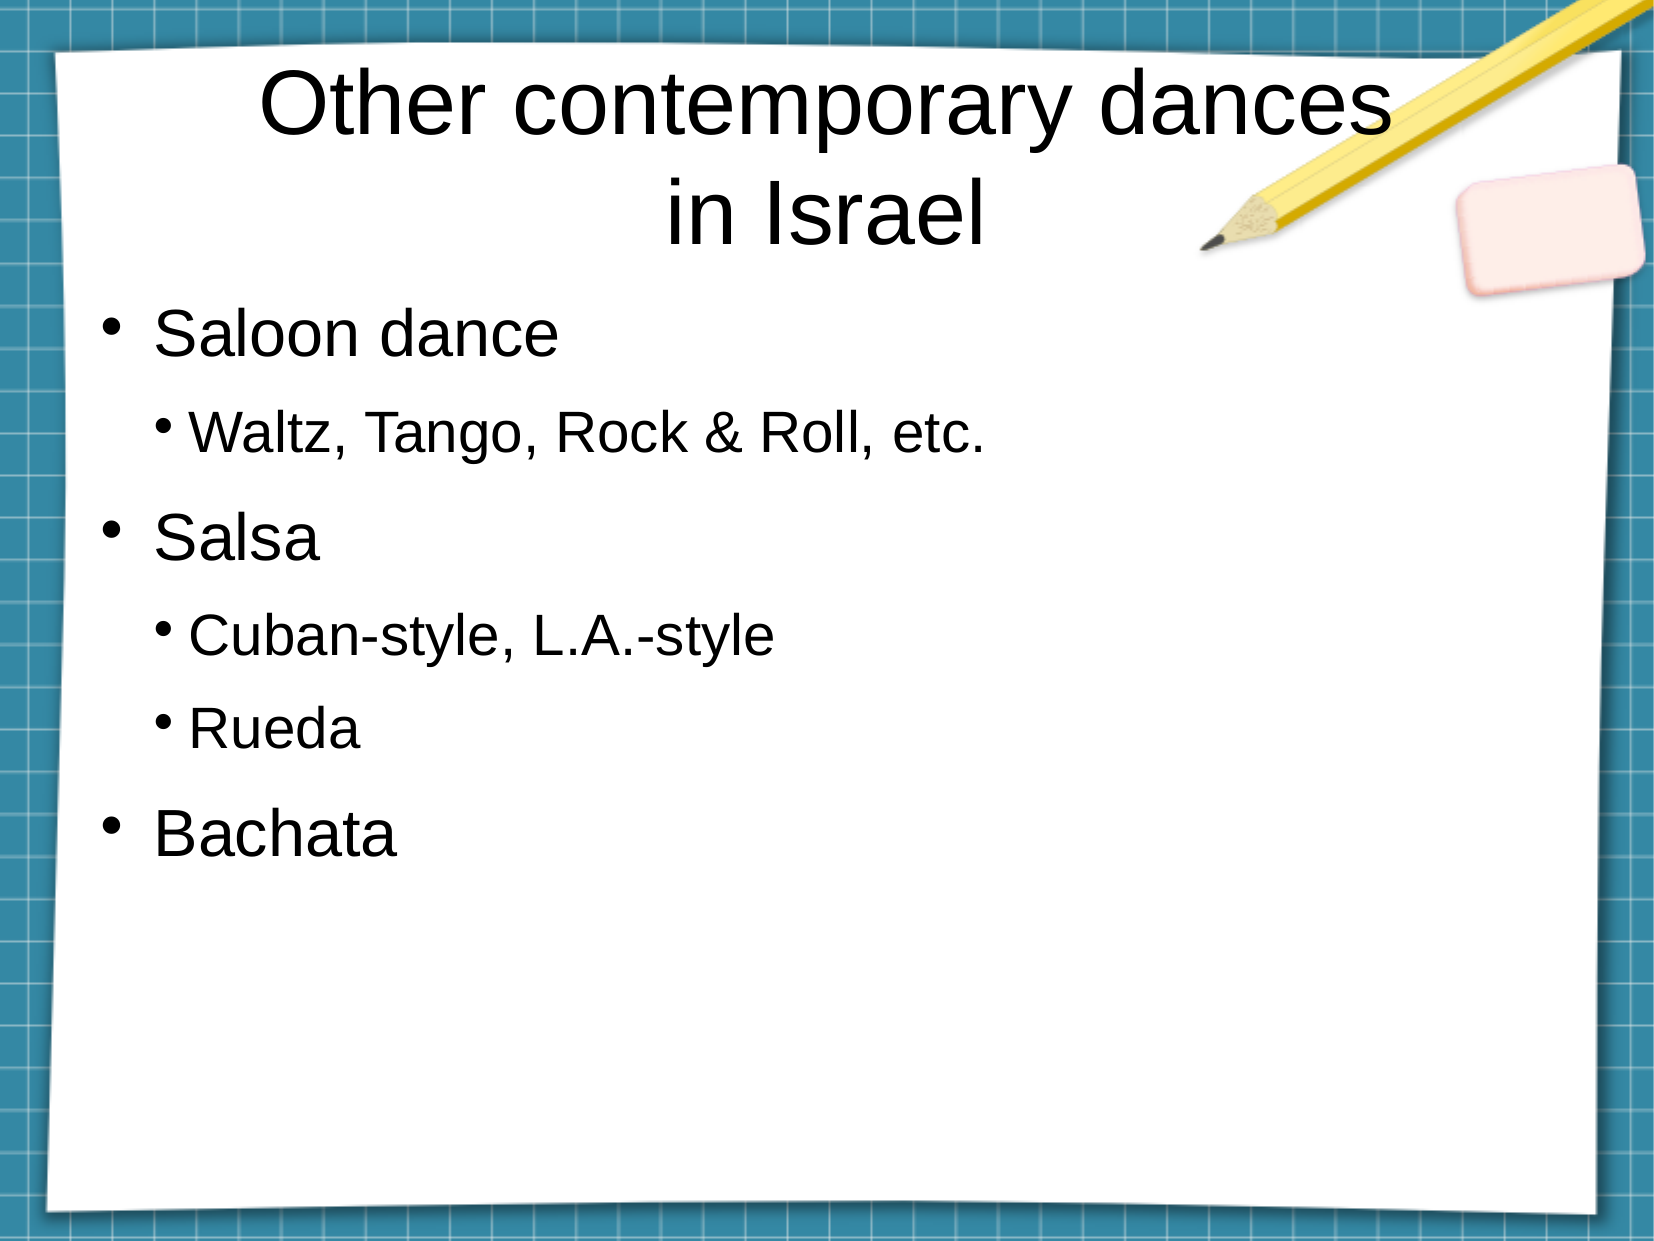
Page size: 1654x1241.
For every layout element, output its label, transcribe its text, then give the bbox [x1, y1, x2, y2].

text_box Other contemporary dances in Israel [82, 49, 1571, 257]
picture [0, 0, 1654, 1241]
text_box Saloon dance Waltz, Tango, Rock & Roll, etc. Salsa Cuban-style, L.A.-style Rueda Bachata [82, 290, 1571, 1010]
